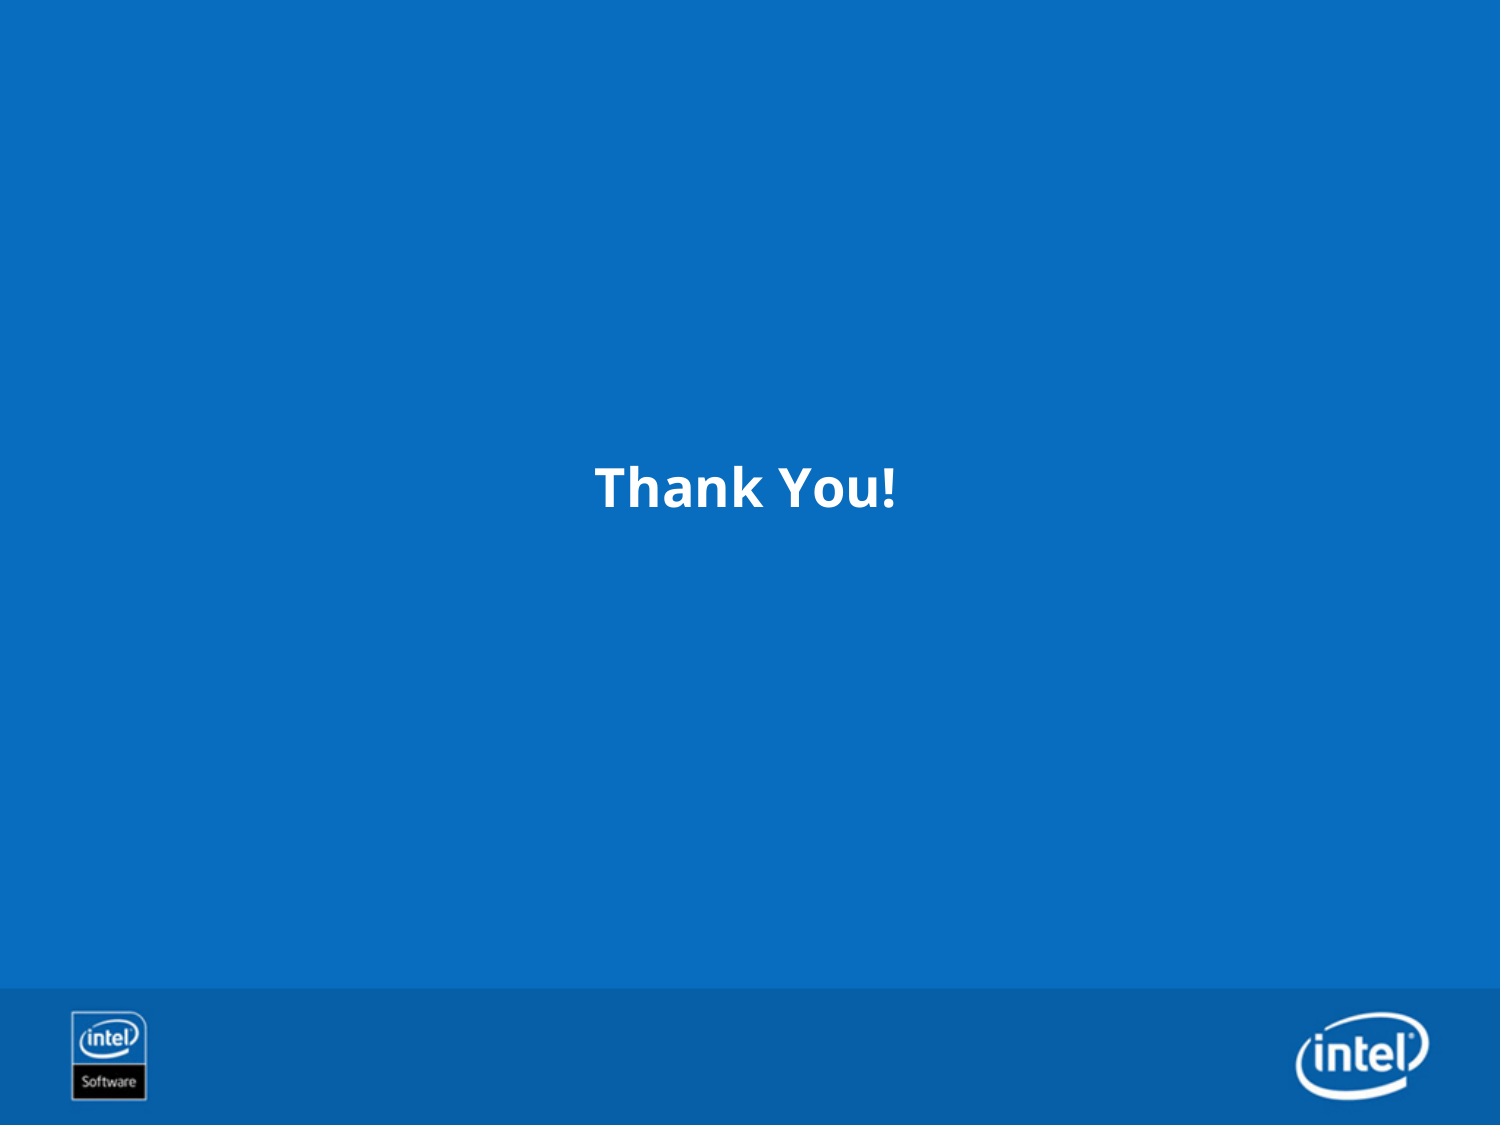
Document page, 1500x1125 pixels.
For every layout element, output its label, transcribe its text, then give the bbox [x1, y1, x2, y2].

picture [0, 0, 1500, 1125]
title Thank You! [70, 449, 1422, 596]
